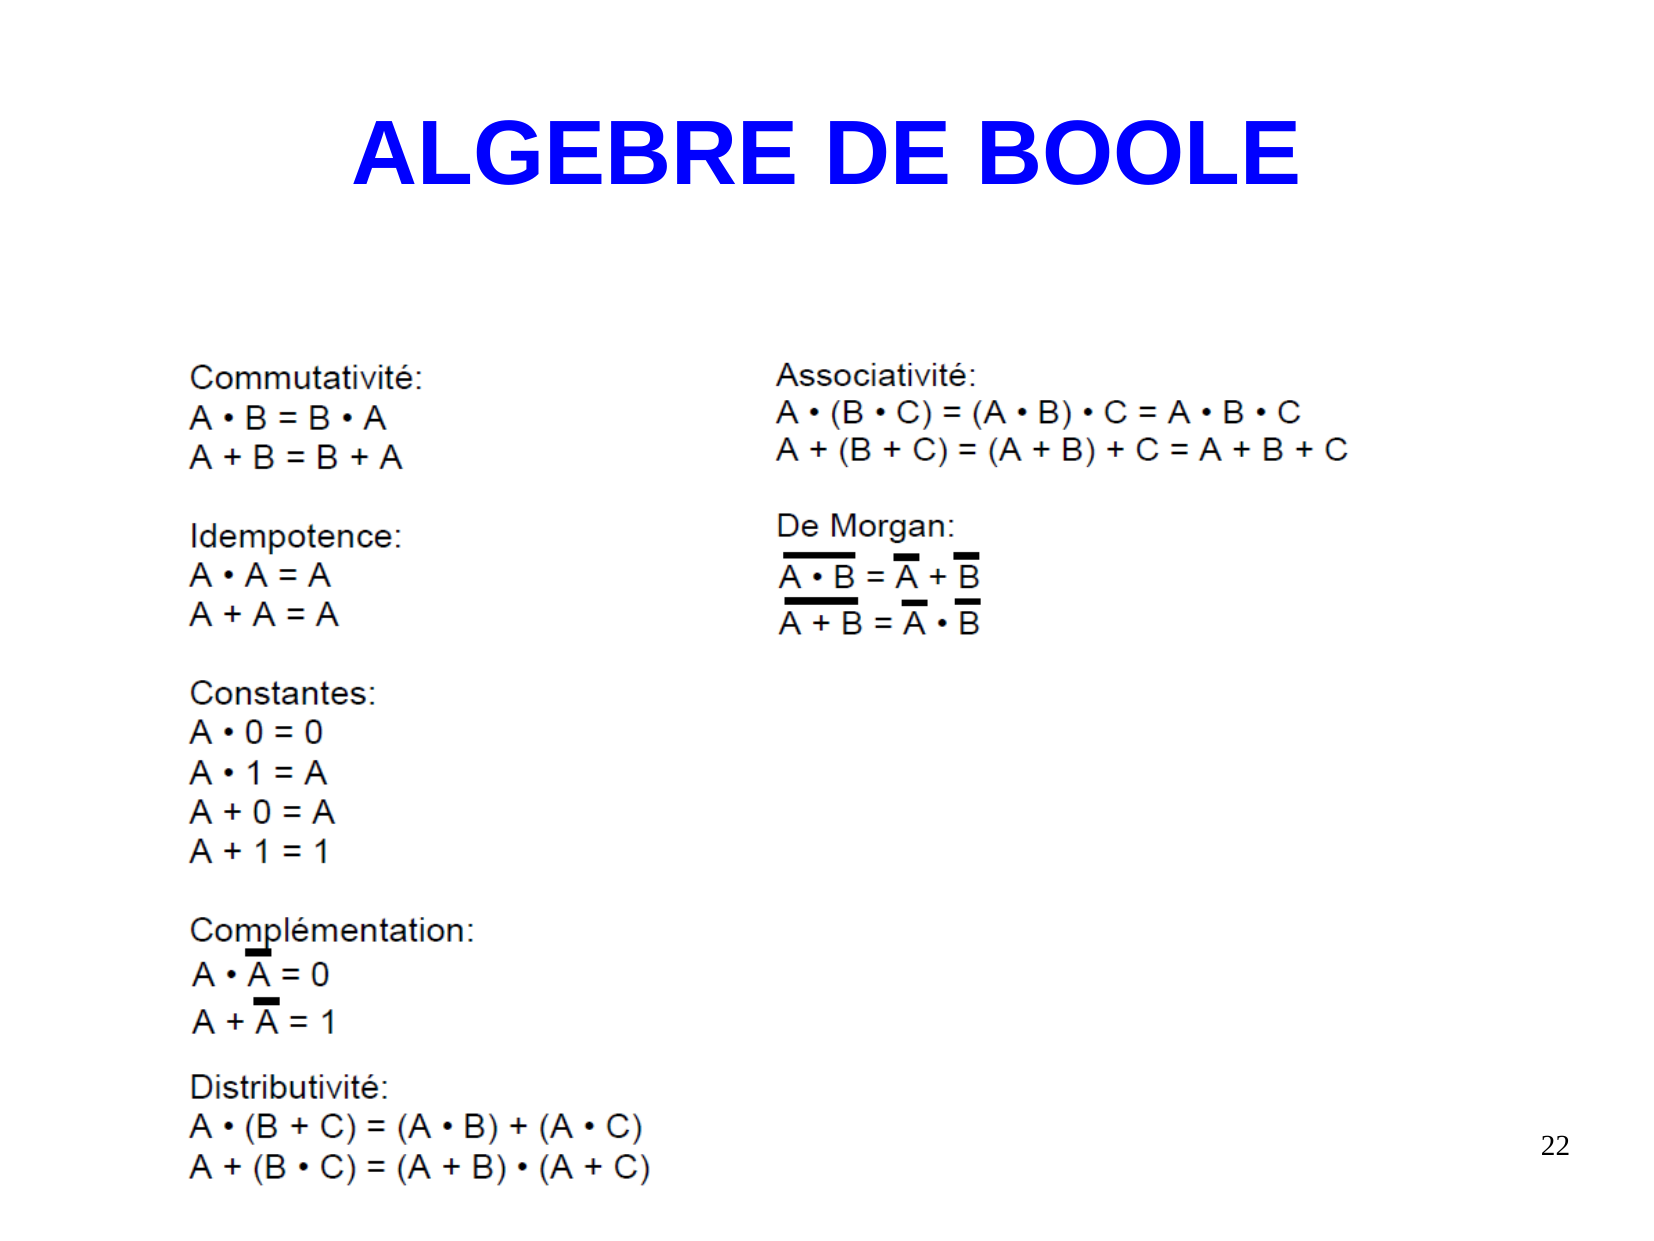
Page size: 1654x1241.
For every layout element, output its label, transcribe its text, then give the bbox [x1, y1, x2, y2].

picture [767, 354, 1365, 650]
title ALGEBRE DE BOOLE [0, 49, 1654, 257]
picture [176, 354, 679, 1195]
